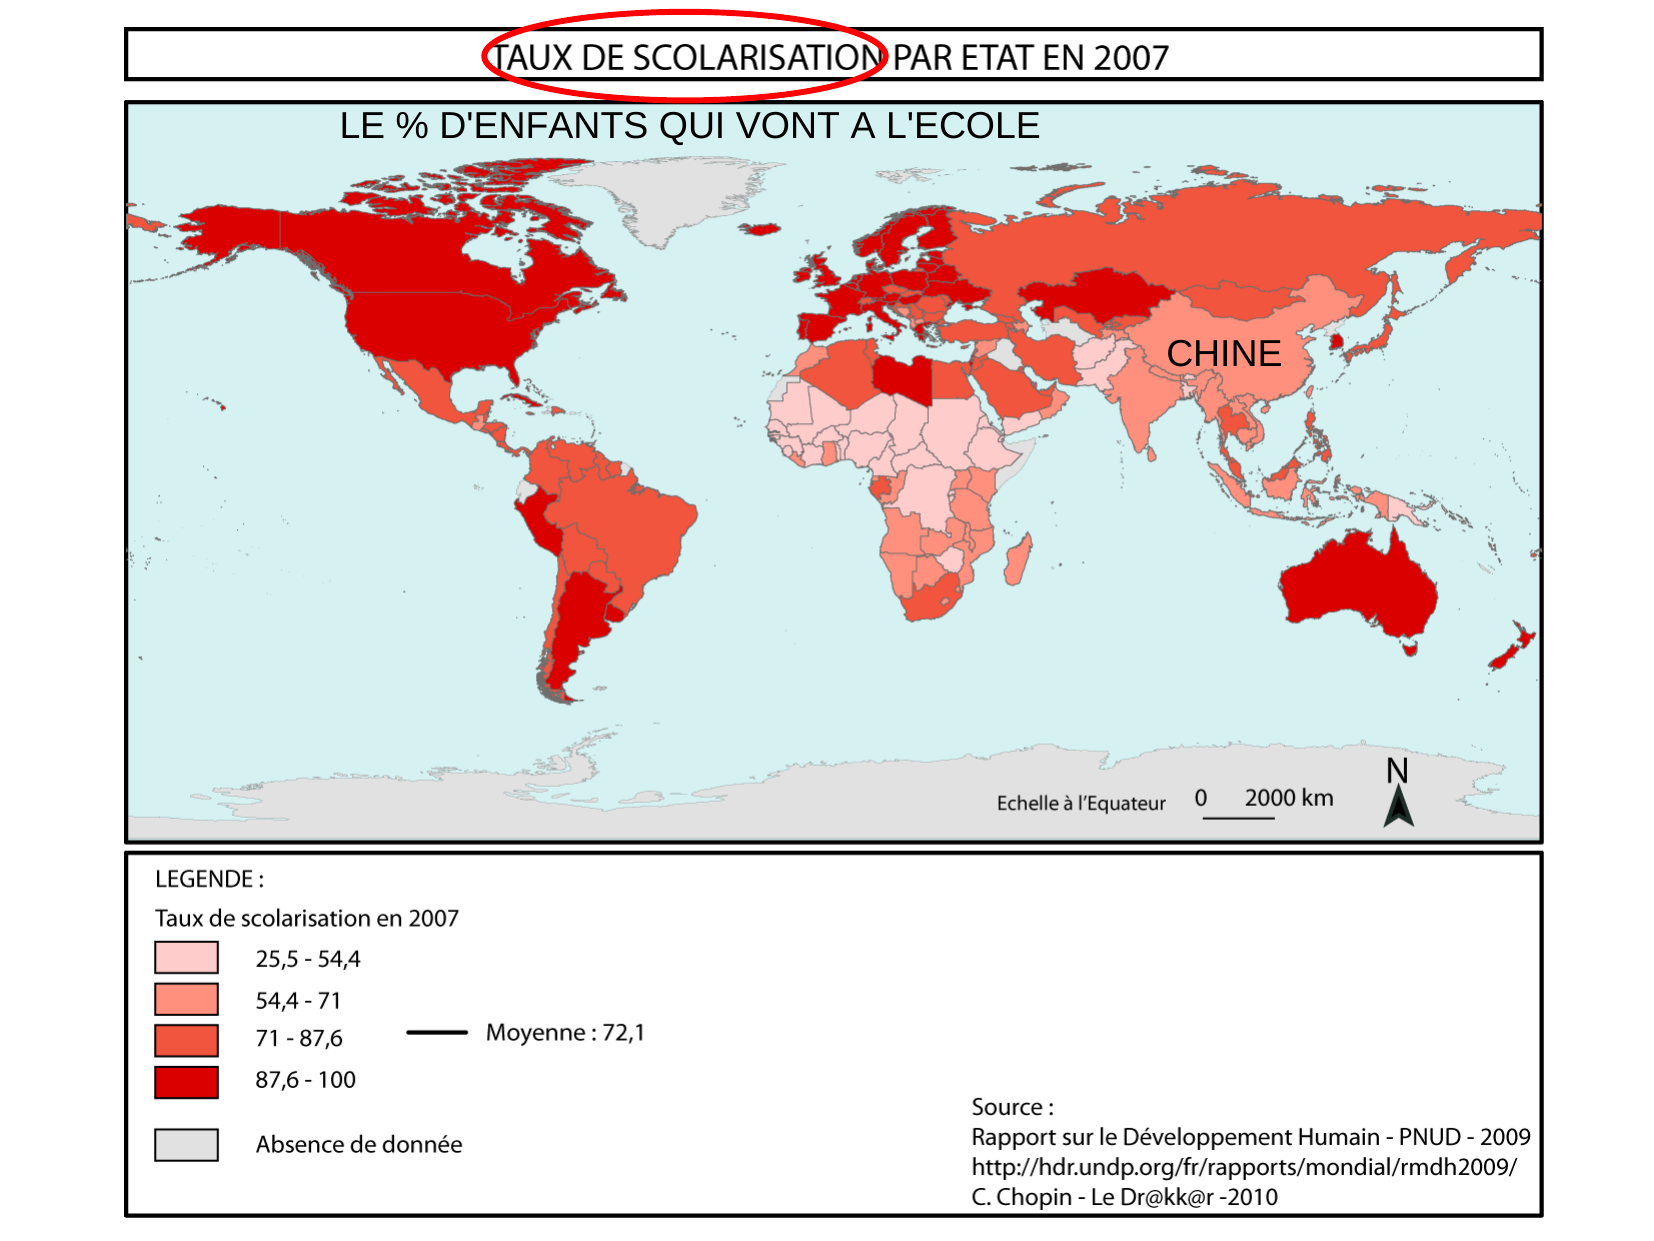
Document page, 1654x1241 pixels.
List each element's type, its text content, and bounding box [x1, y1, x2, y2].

picture [124, 27, 1544, 1218]
text_box LE % D'ENFANTS QUI VONT A L'ECOLE [324, 96, 1182, 154]
text_box CHINE [1151, 324, 1388, 382]
picture [488, 27, 882, 96]
